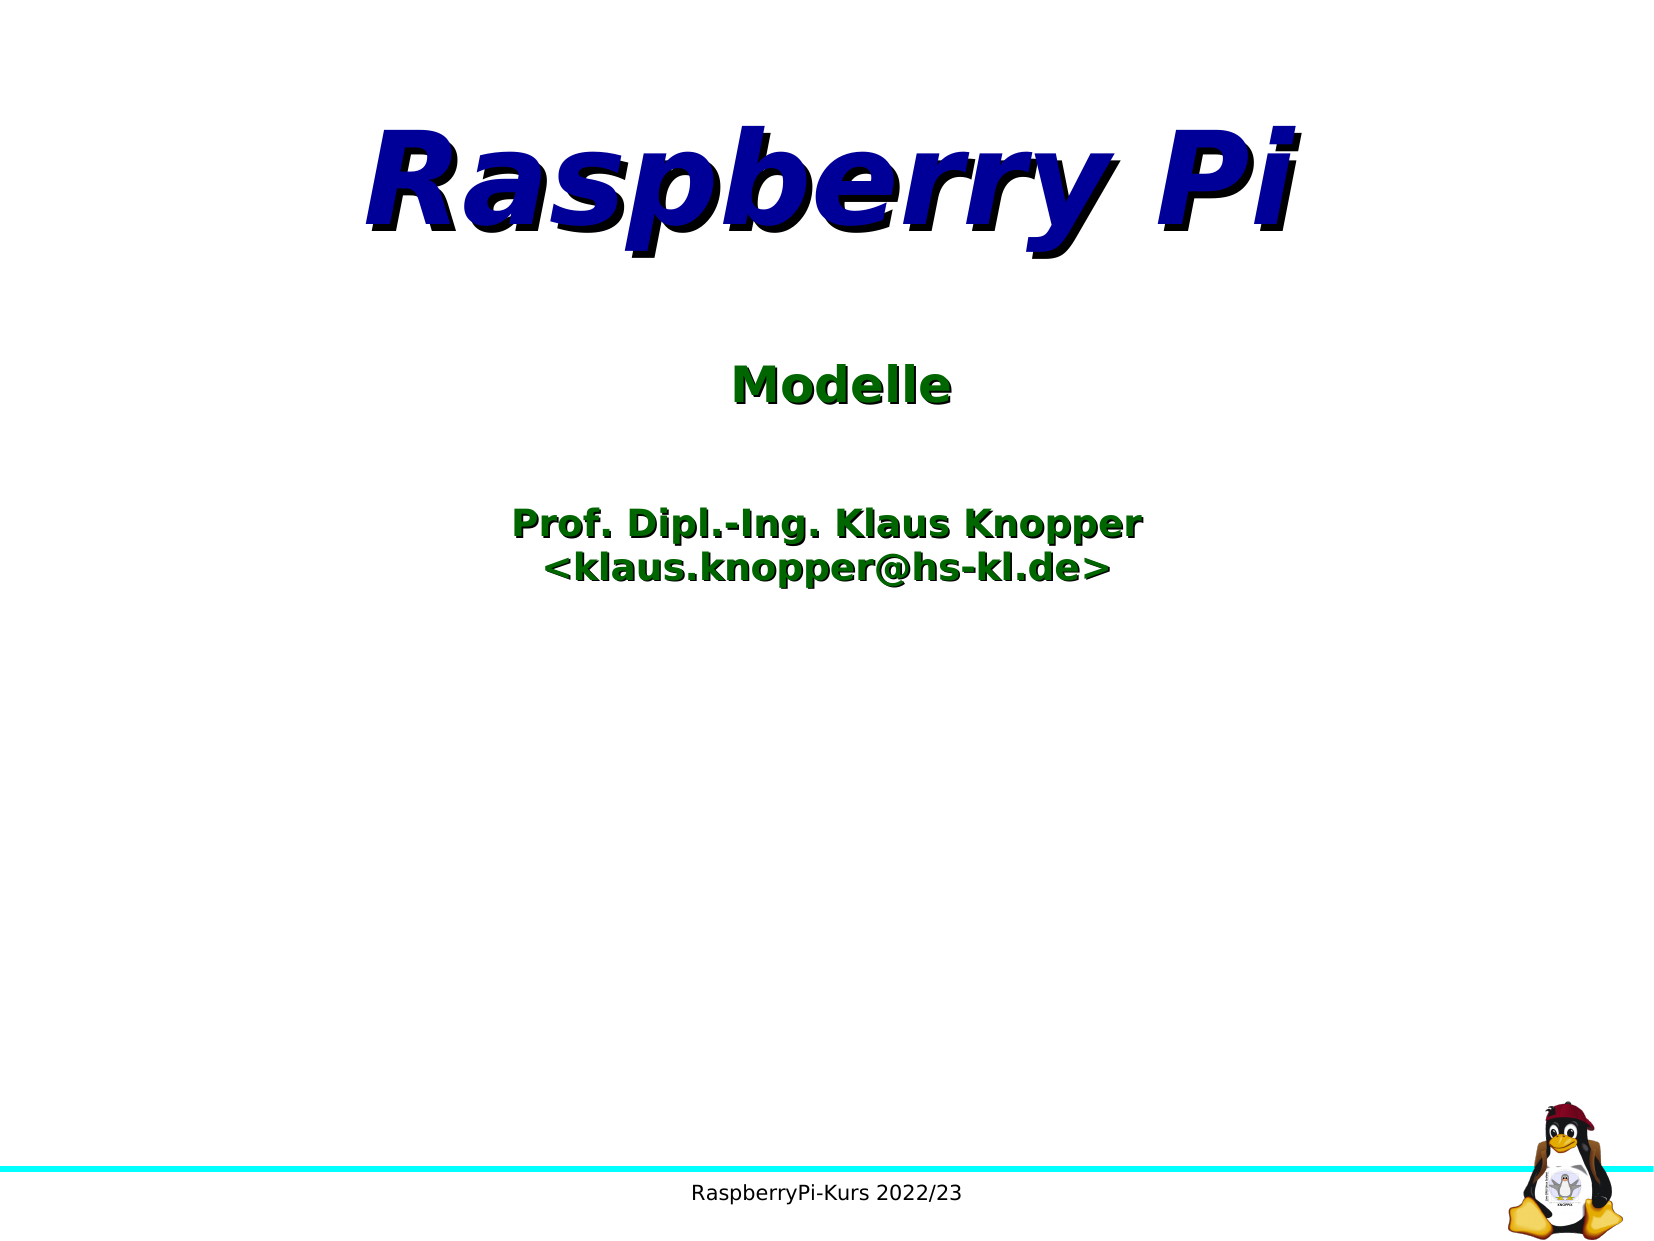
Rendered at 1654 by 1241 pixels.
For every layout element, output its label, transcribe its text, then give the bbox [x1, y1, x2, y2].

text_box Prof. Dipl.-Ing. Klaus Knopper <klaus.knopper@hs-kl.de> [265, 501, 1388, 590]
picture [1505, 1100, 1625, 1241]
text_box Modelle [206, 355, 1477, 473]
title Raspberry Pi [123, 29, 1536, 331]
